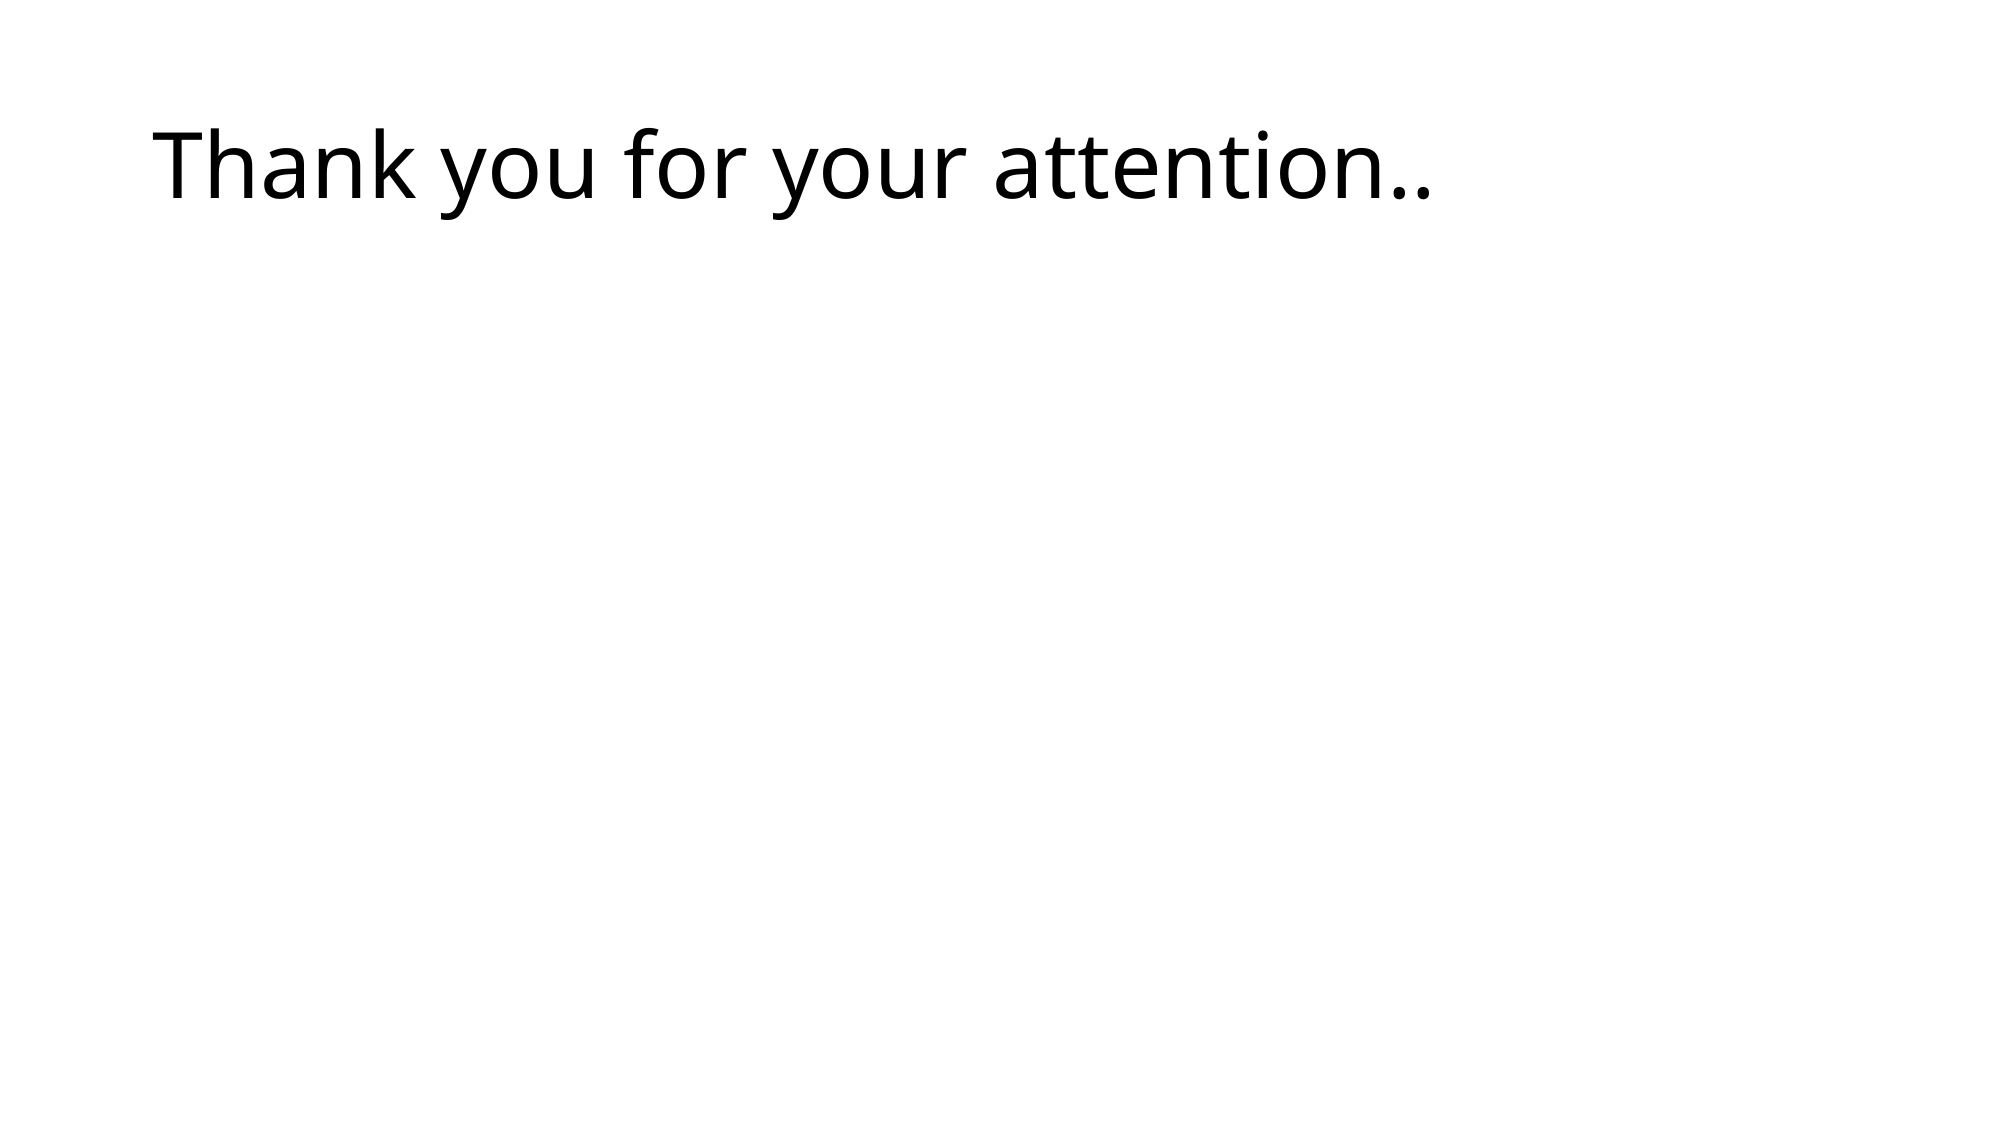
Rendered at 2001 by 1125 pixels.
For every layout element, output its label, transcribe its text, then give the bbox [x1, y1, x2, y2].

title Thank you for your attention.. [137, 59, 1863, 278]
